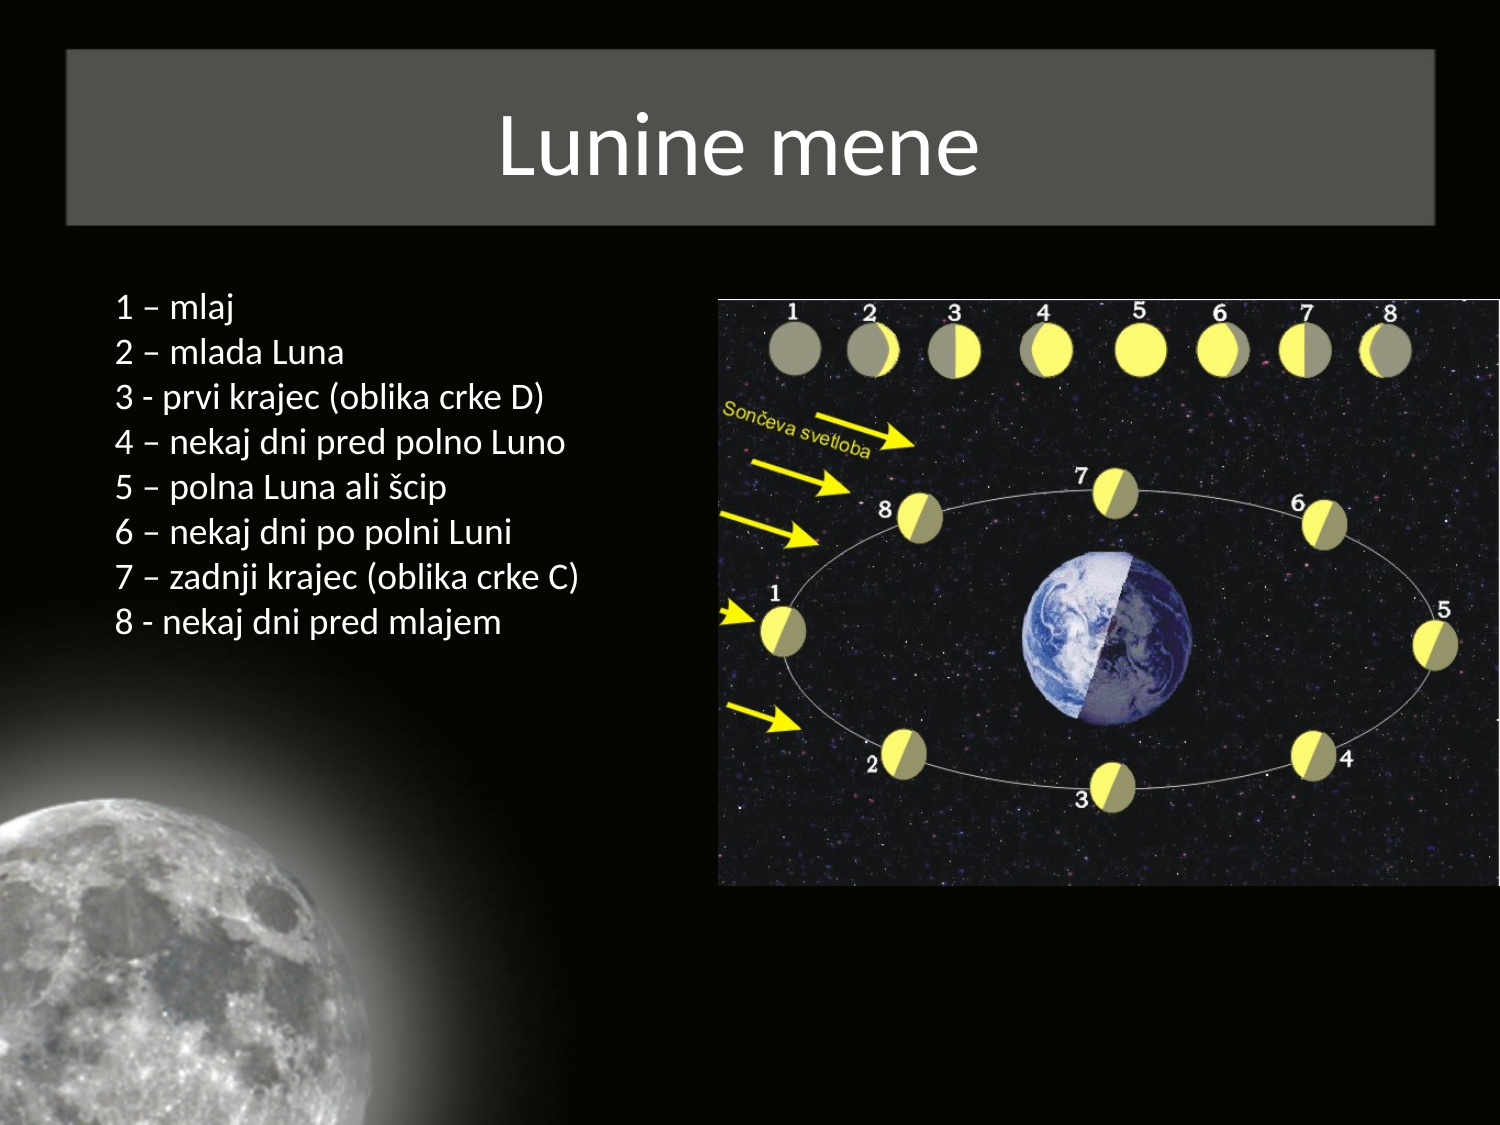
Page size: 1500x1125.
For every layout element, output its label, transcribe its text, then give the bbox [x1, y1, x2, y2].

text_box 1 – mlaj 2 – mlada Luna 3 - prvi krajec (oblika crke D) 4 – nekaj dni pred polno Luno 5 – polna Luna ali šcip 6 – nekaj dni po polni Luni 7 – zadnji krajec (oblika crke C) 8 - nekaj dni pred mlajem [99, 274, 625, 650]
picture [0, 0, 1500, 1125]
title Lunine mene [75, 45, 1425, 233]
